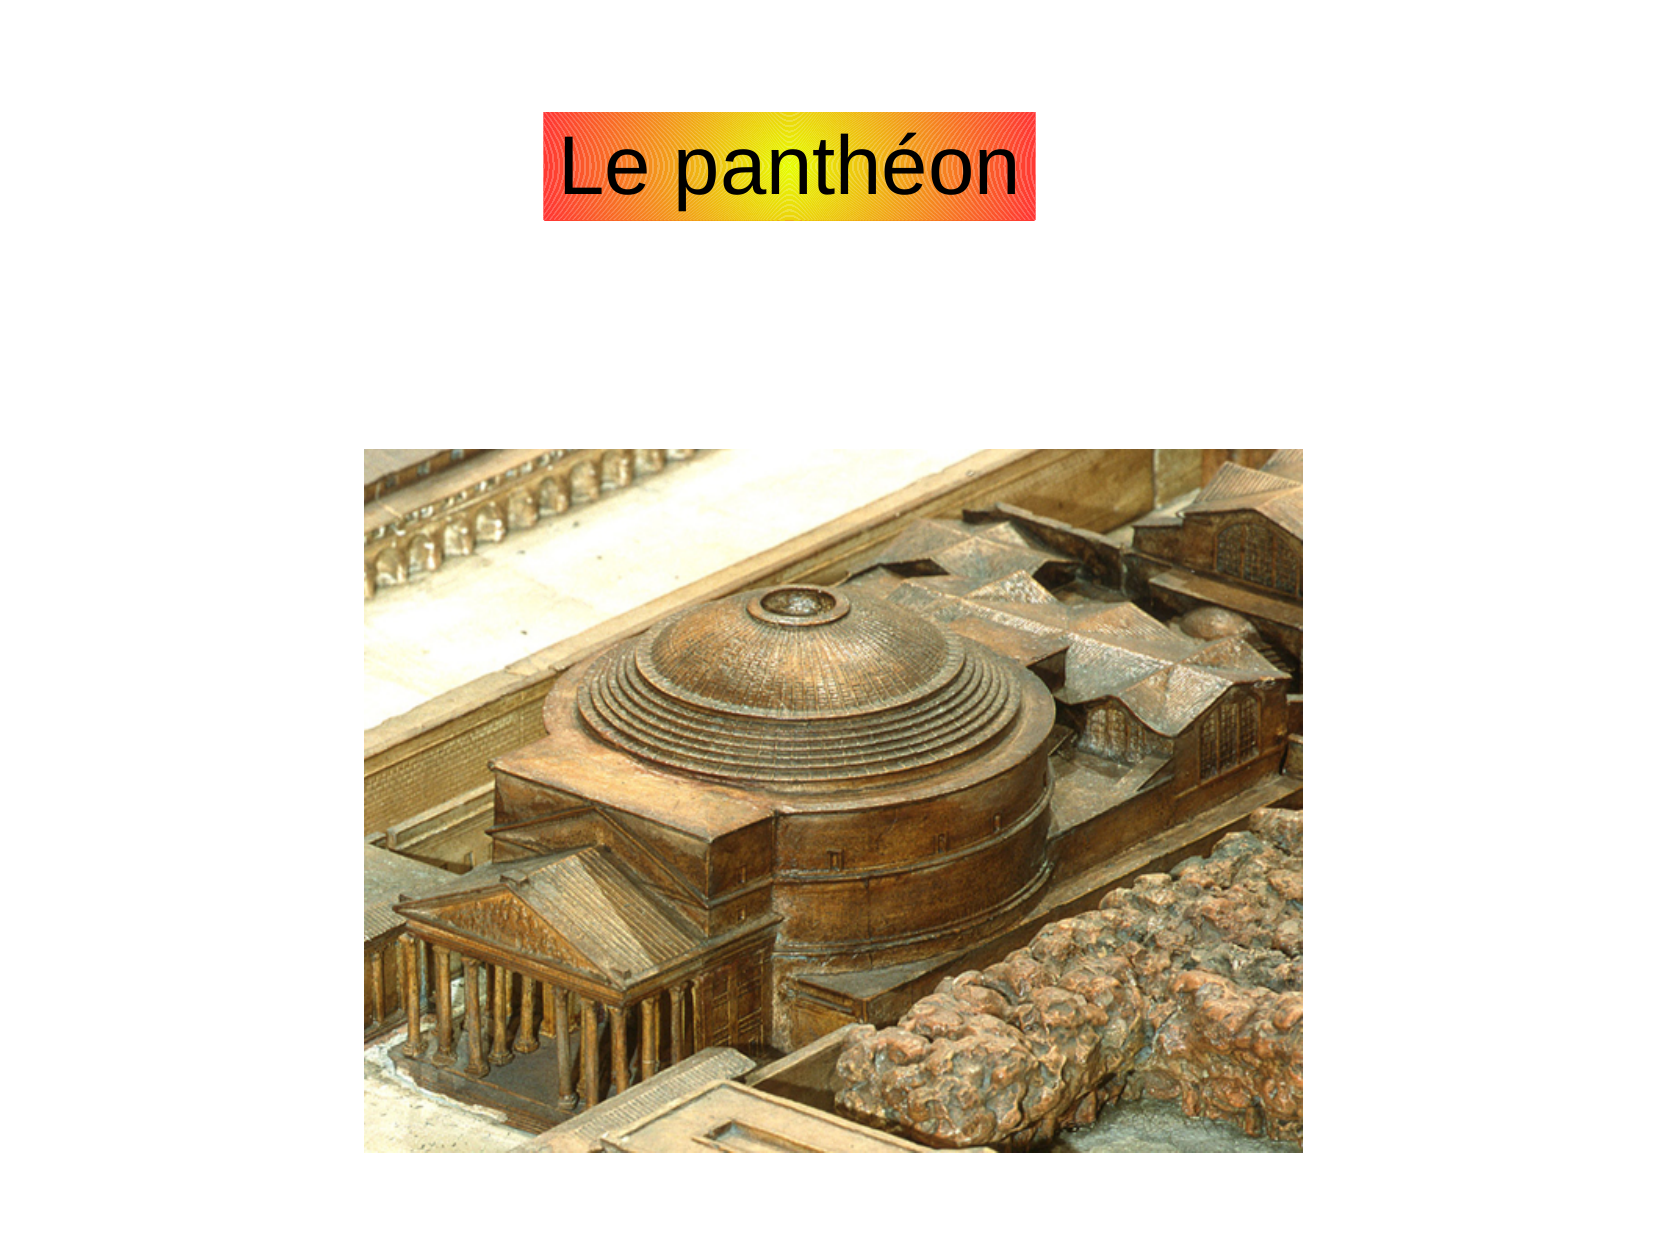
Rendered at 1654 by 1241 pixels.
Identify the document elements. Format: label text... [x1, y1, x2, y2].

text_box Le panthéon [543, 112, 554, 221]
picture [364, 449, 1303, 1153]
text_box Le panthéon [1025, 112, 1036, 221]
text_box Le panthéon [563, 112, 1016, 221]
